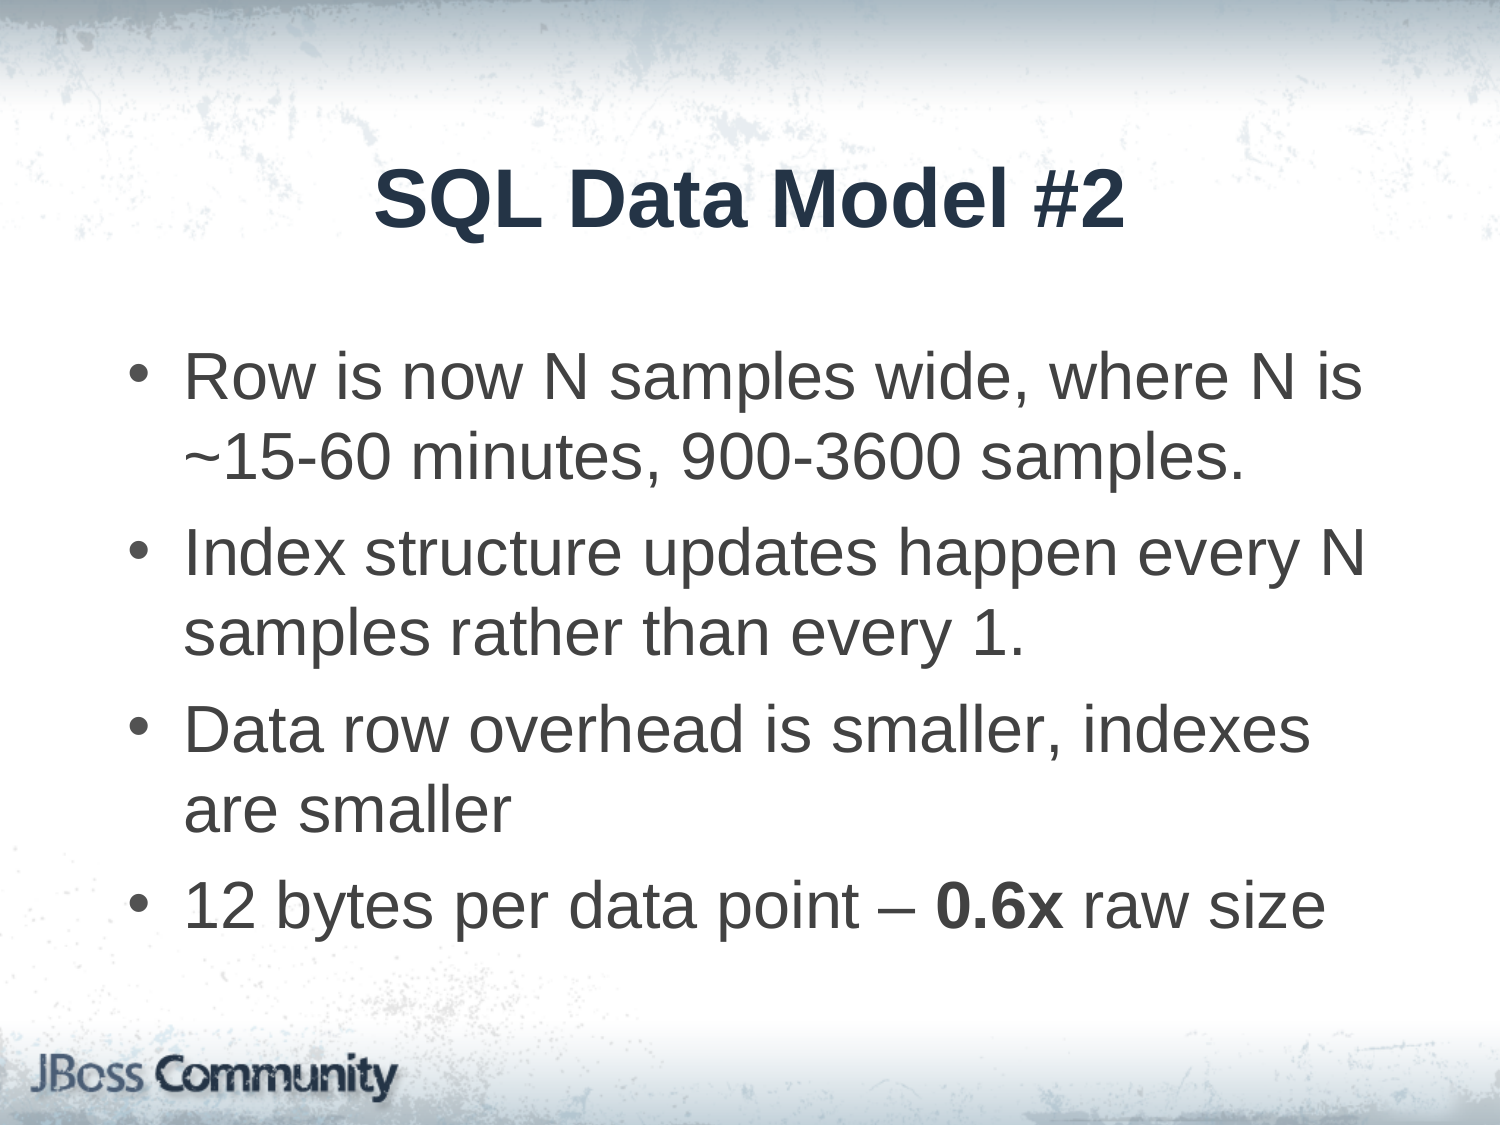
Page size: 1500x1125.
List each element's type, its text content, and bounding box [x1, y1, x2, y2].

list Row is now N samples wide, where N is ~15-60 minutes, 900-3600 samples. Index structure updates happen every N samples rather than every 1. Data row overhead is smaller, indexes are smaller 12 bytes per data point – 0.6x raw size [112, 324, 1388, 1083]
picture [0, 0, 1500, 1125]
title SQL Data Model #2 [112, 76, 1388, 312]
